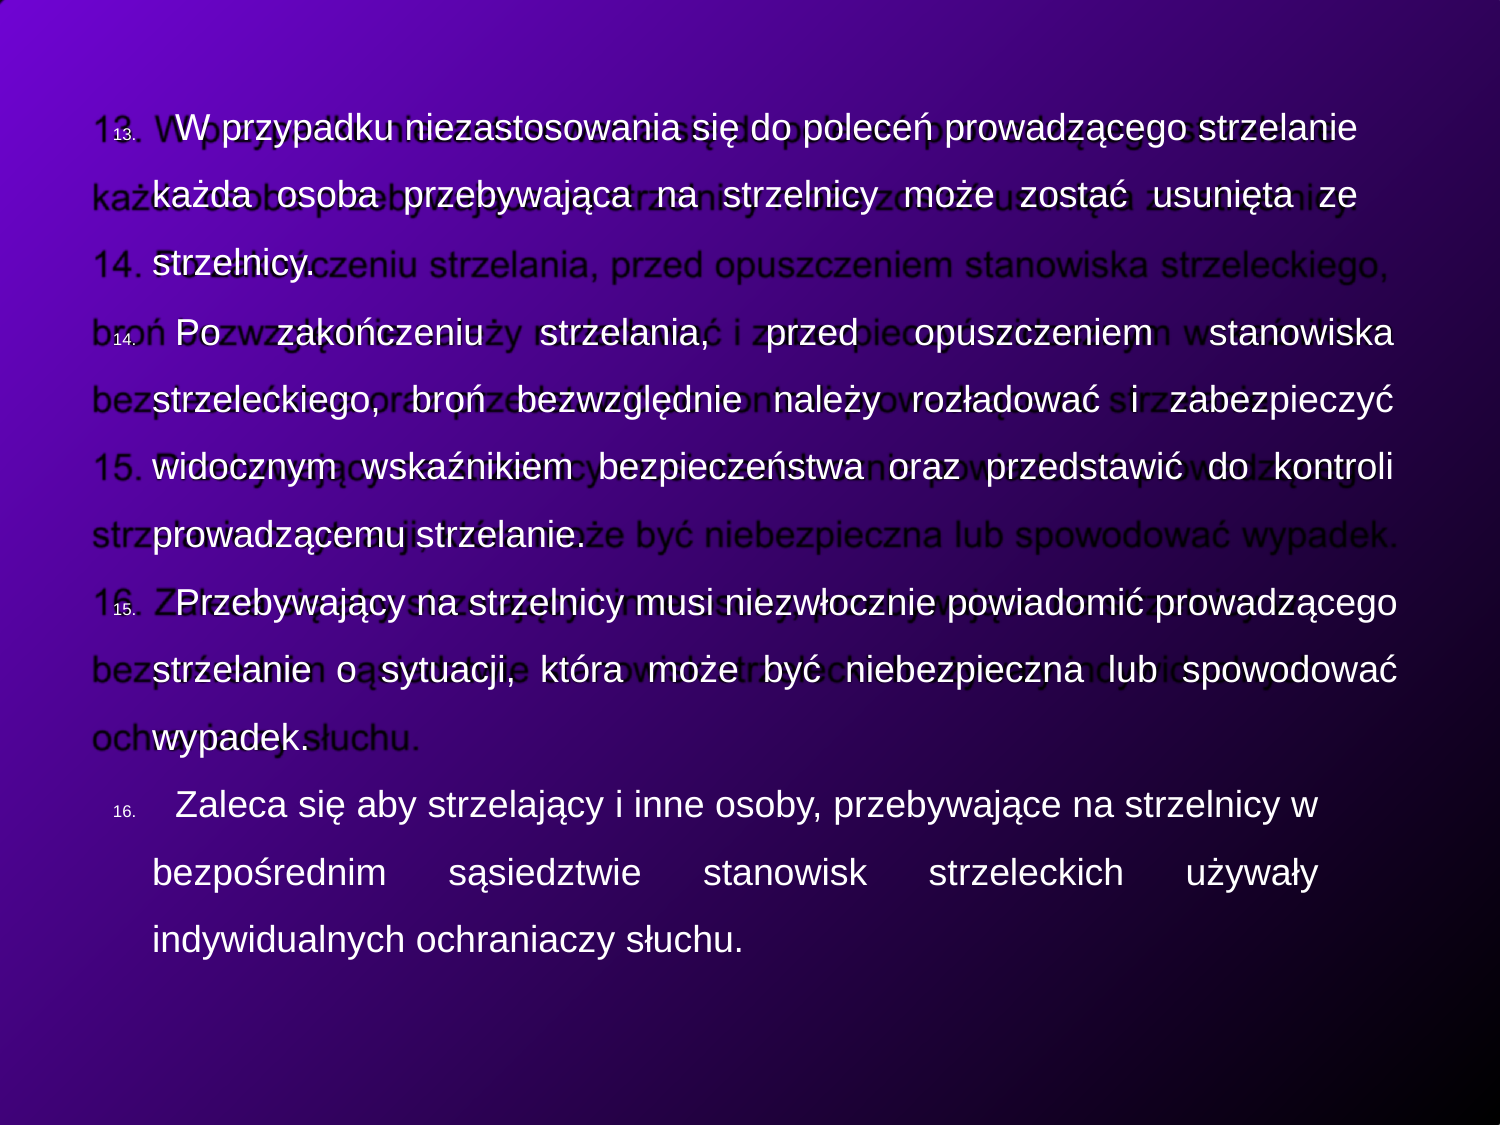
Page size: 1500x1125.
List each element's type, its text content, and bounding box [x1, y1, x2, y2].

text_box W przypadku niezastosowania się do poleceń prowadzącego strzelanie każda osoba przebywająca na strzelnicy może zostać usunięta ze strzelnicy. Po zakończeniu strzelania, przed opuszczeniem stanowiska strzeleckiego, broń bezwzględnie należy rozładować i zabezpieczyć widocznym wskaźnikiem bezpieczeństwa oraz przedstawić do kontroli prowadzącemu strzelanie. Przebywający na strzelnicy musi niezwłocznie powiadomić prowadzącego strzelanie o sytuacji, która może być niebezpieczna lub spowodować wypadek. Zaleca się aby strzelający i inne osoby, przebywające na strzelnicy w bezpośrednim sąsiedztwie stanowisk strzeleckich używały indywidualnych ochraniaczy słuchu. [87, 78, 1399, 961]
picture [0, 0, 1500, 1125]
